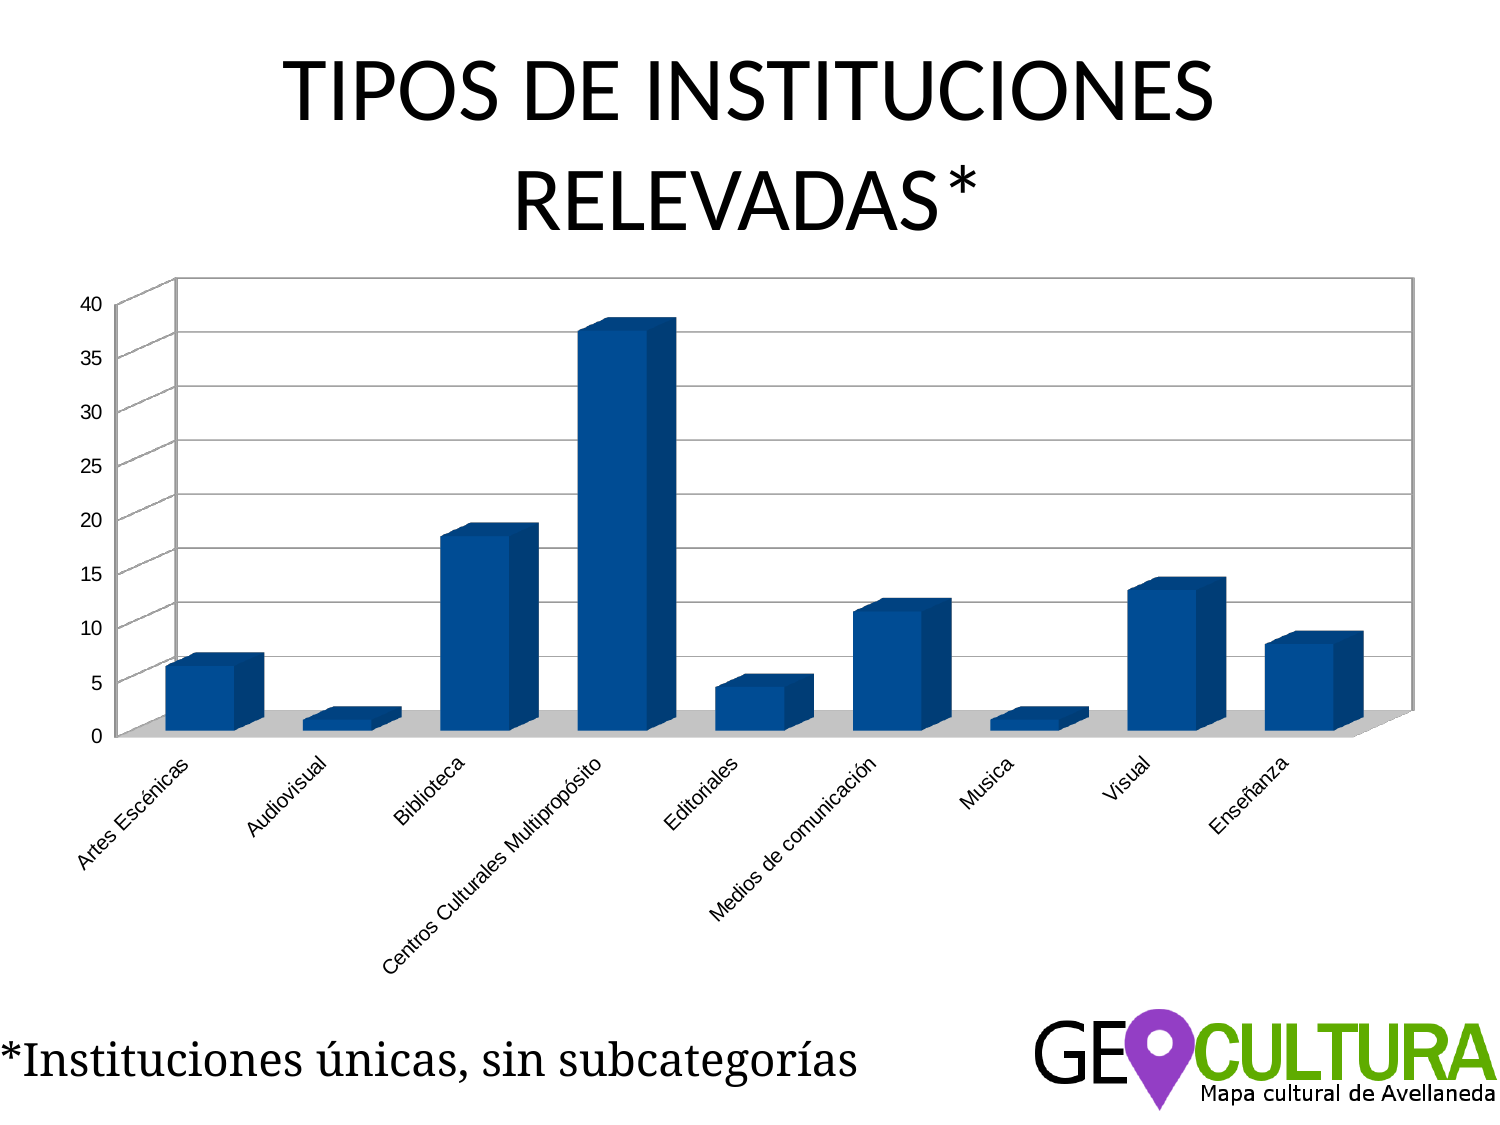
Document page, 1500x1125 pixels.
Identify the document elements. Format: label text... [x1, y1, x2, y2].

text_box *Instituciones únicas, sin subcategorías [0, 1022, 898, 1125]
picture [1033, 985, 1500, 1125]
text_box TIPOS DE INSTITUCIONES RELEVADAS* [74, 45, 1425, 233]
chart [32, 262, 1453, 996]
